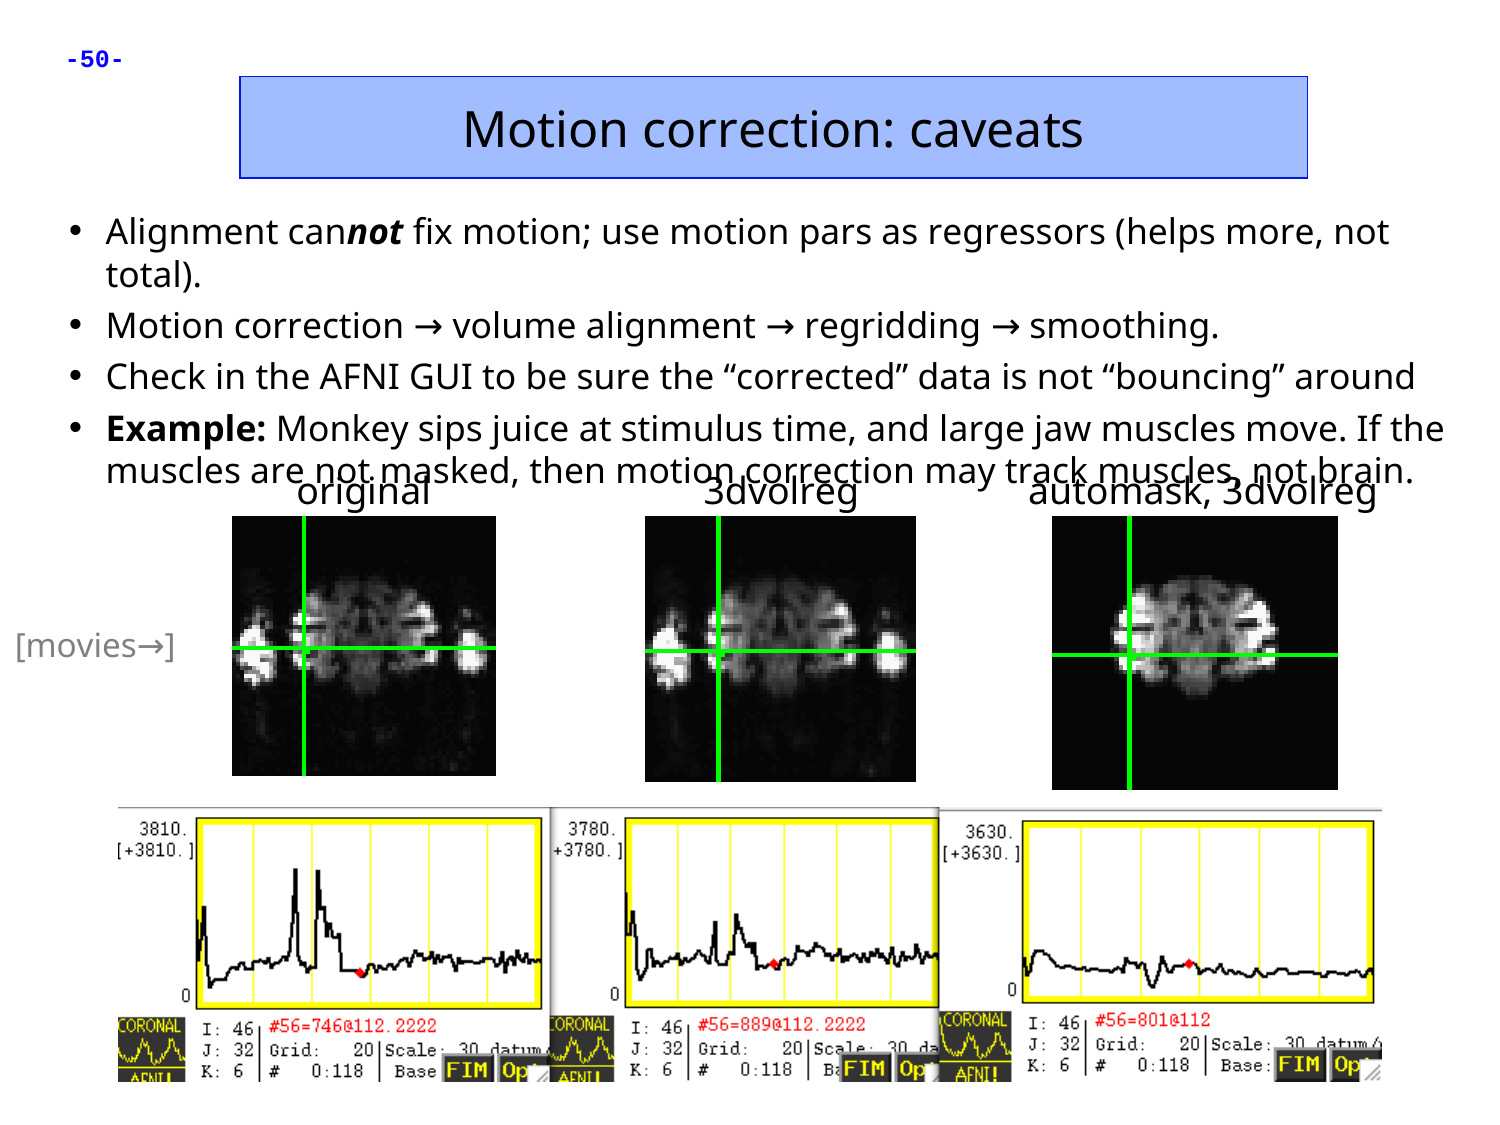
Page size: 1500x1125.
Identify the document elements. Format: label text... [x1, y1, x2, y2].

picture [232, 516, 496, 776]
text_box 3dvolreg [688, 459, 903, 516]
text_box Alignment cannot fix motion; use motion pars as regressors (helps more, not total). Motion correction → volume alignment → regridding → smoothing. Check in the AFNI GUI to be sure the “corrected” data is not “bouncing” around Example: Monkey sips juice at stimulus time, and large jaw muscles move. If the muscles are not masked, then motion correction may track muscles, not brain. [53, 201, 1463, 461]
text_box original [281, 459, 496, 516]
text_box Motion correction: caveats [240, 76, 1308, 179]
picture [118, 807, 1382, 1082]
text_box [movies→] [0, 616, 226, 677]
picture [1052, 516, 1338, 790]
text_box automask, 3dvolreg [1013, 459, 1423, 521]
picture [645, 516, 916, 782]
